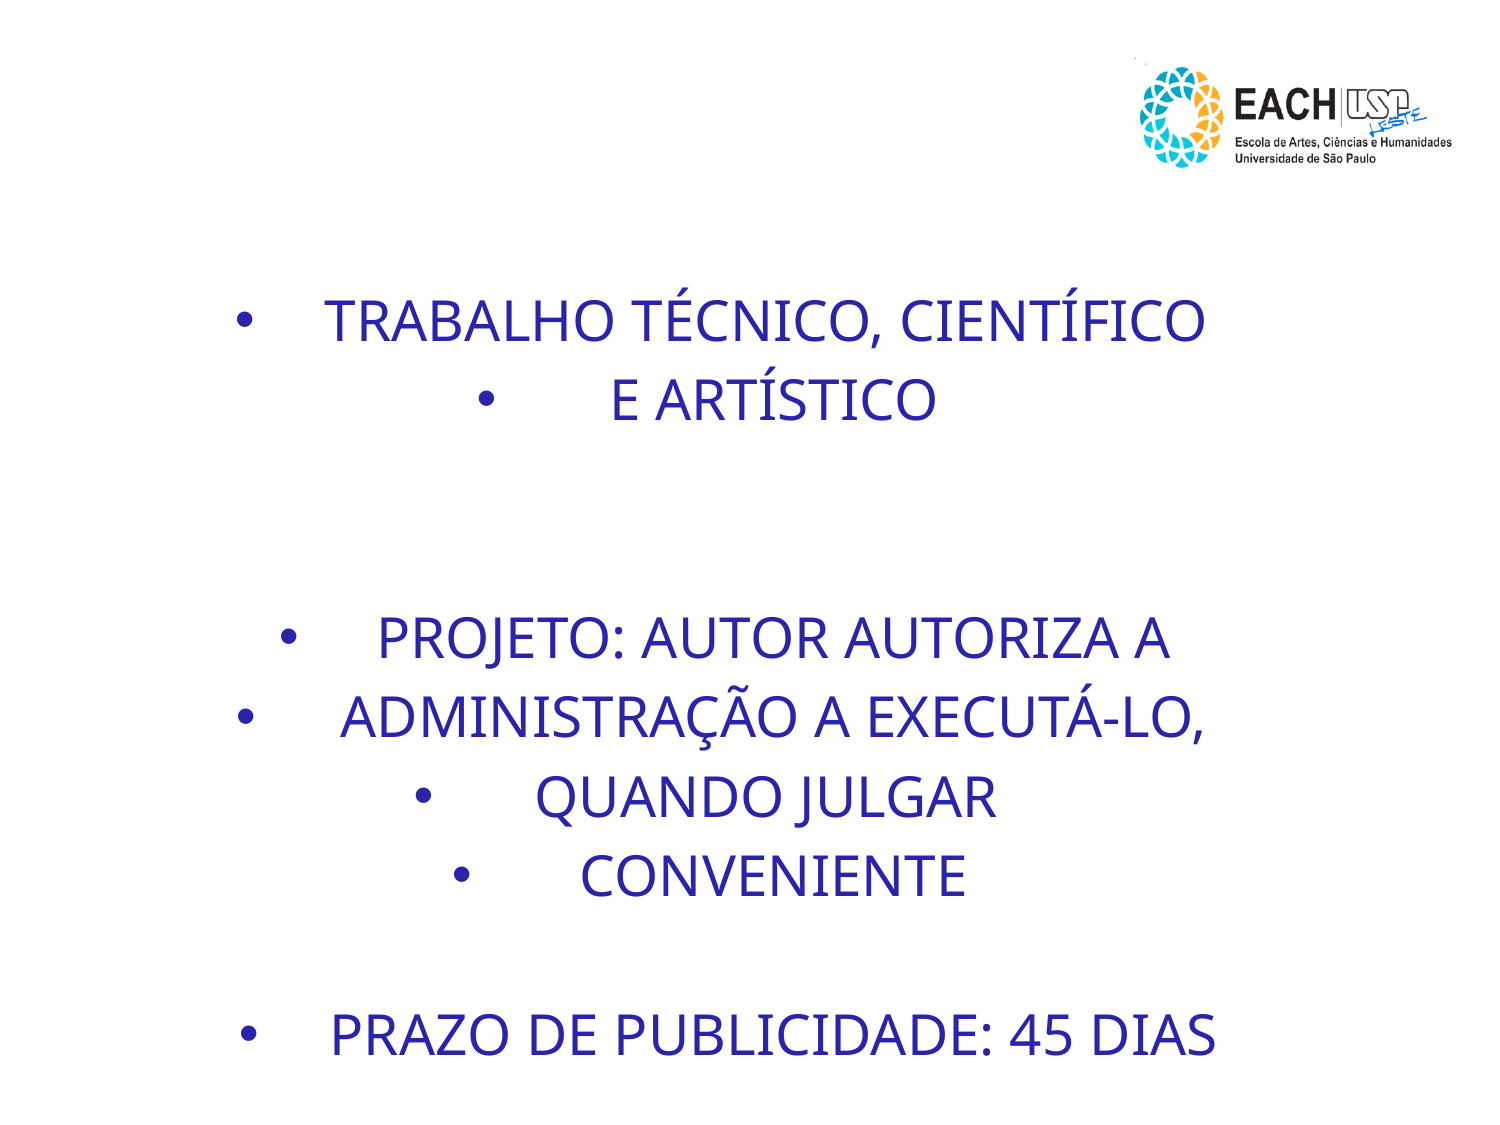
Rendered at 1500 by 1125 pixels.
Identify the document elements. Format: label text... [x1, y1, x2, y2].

picture [1134, 54, 1480, 196]
list TRABALHO TÉCNICO, CIENTÍFICO E ARTÍSTICO PROJETO: AUTOR AUTORIZA A ADMINISTRAÇÃO A EXECUTÁ-LO, QUANDO JULGAR CONVENIENTE PRAZO DE PUBLICIDADE: 45 DIAS [29, 197, 1471, 1083]
